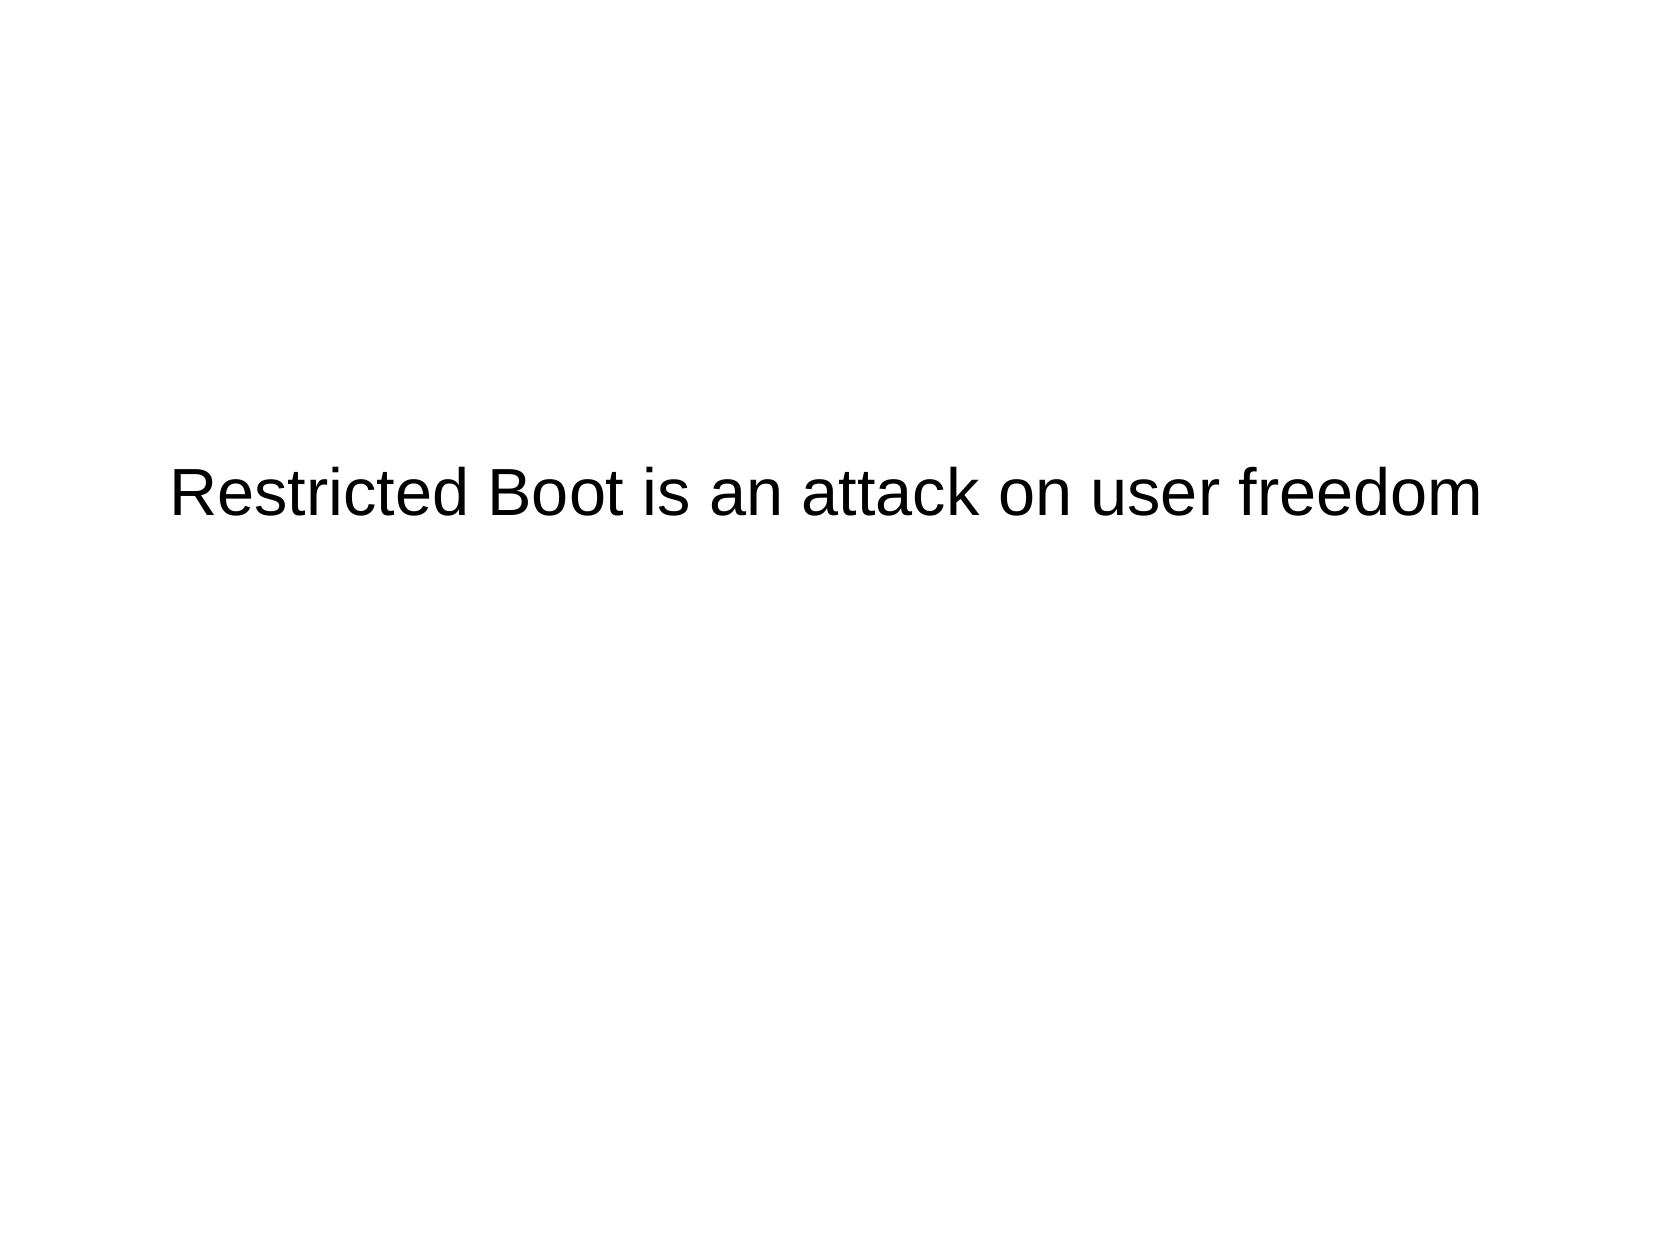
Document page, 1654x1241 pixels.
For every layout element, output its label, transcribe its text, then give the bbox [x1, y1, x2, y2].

subtitle Restricted Boot is an attack on user freedom [82, 49, 1571, 1010]
